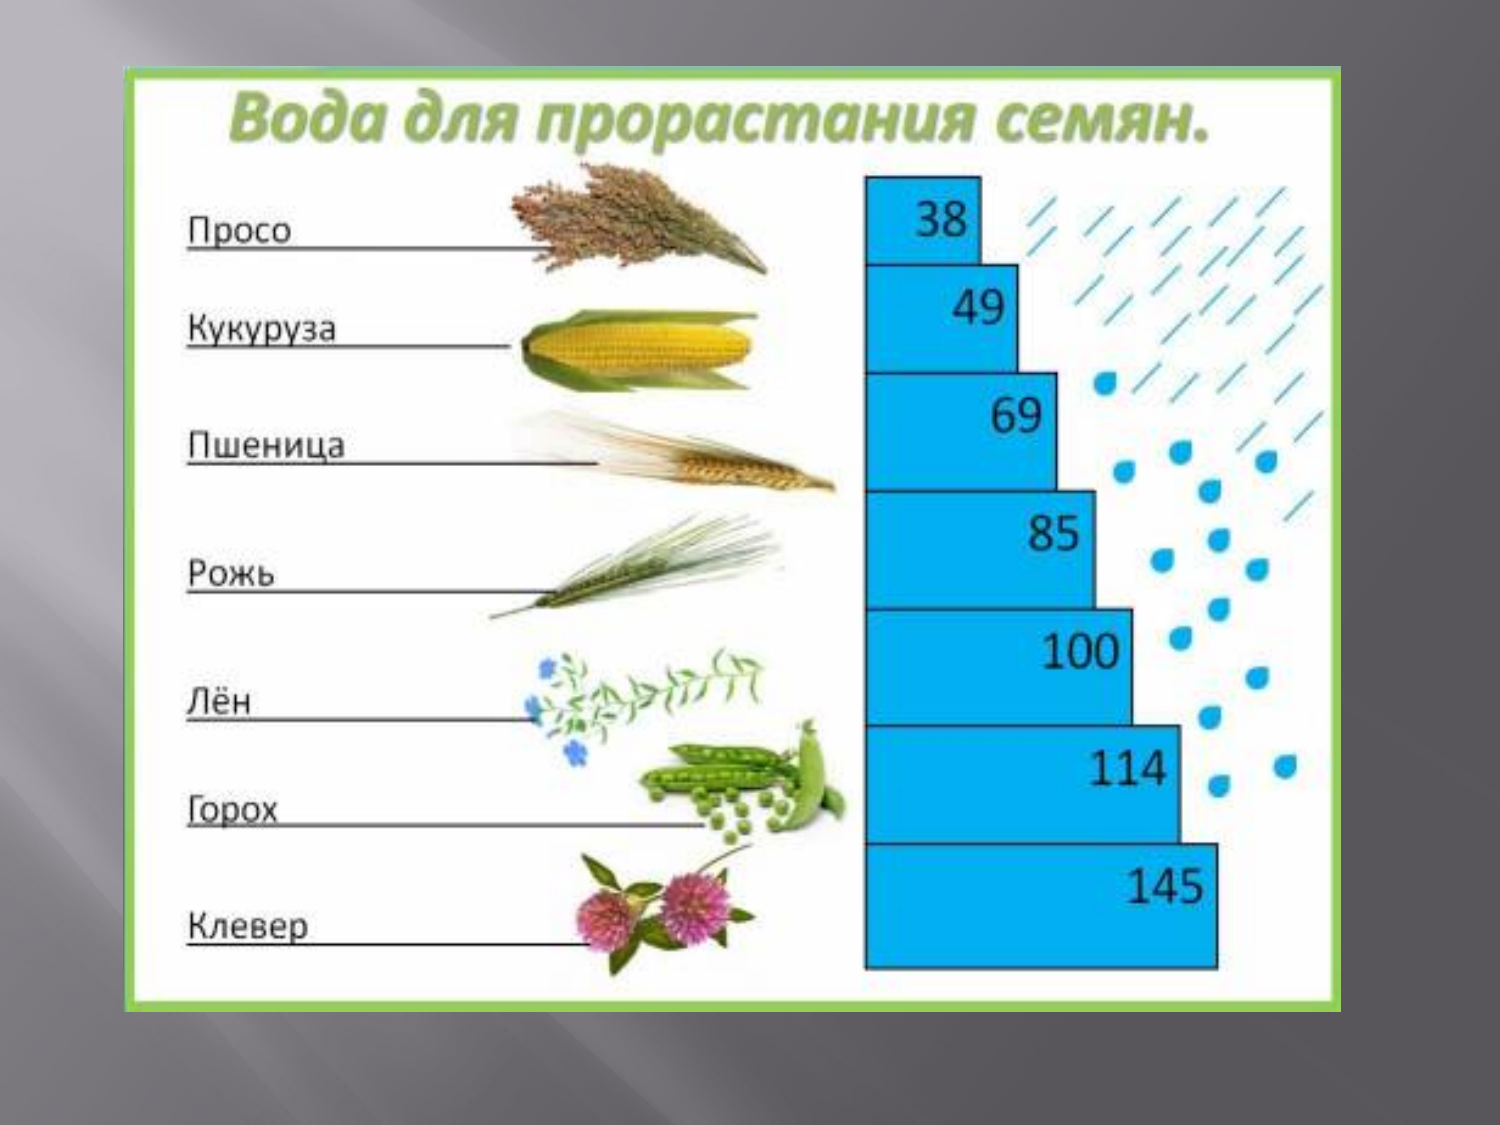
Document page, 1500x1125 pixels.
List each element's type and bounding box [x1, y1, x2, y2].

picture [123, 66, 1341, 1012]
